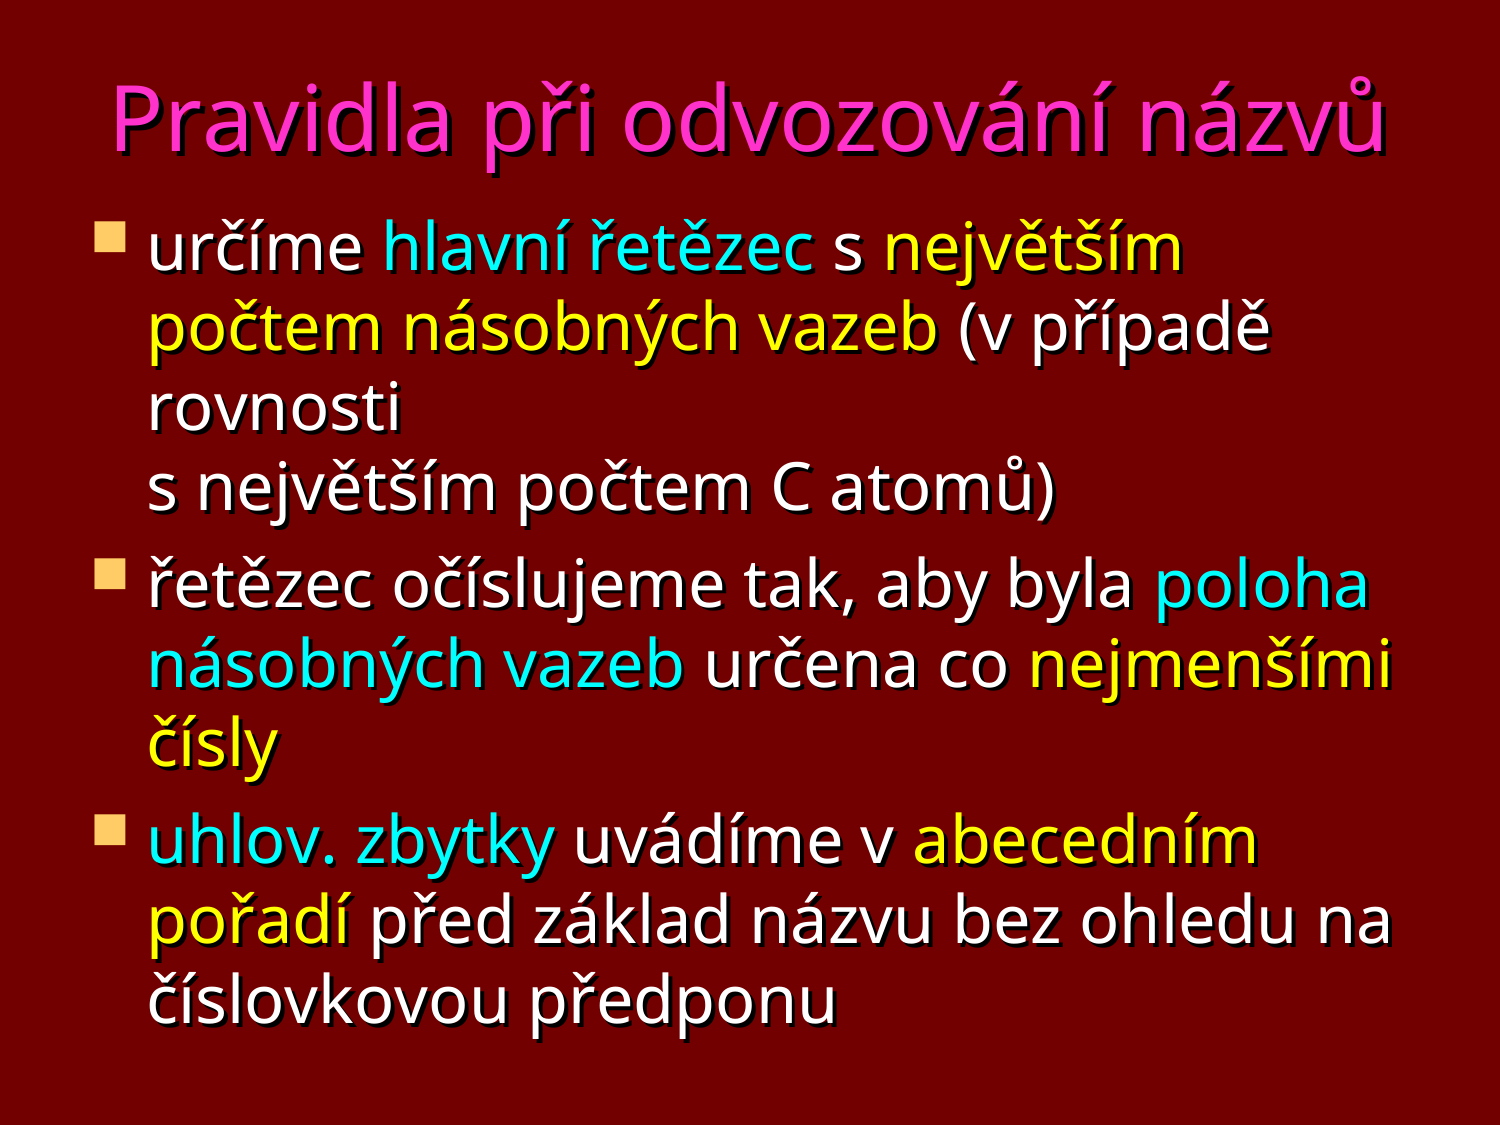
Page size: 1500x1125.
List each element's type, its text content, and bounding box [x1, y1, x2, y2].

list určíme hlavní řetězec s největším počtem násobných vazeb (v případě rovnosti s největším počtem C atomů) řetězec očíslujeme tak, aby byla poloha násobných vazeb určena co nejmenšími čísly uhlov. zbytky uvádíme v abecedním pořadí před základ názvu bez ohledu na číslovkovou předponu [75, 196, 1426, 1001]
title Pravidla při odvozování názvů [75, 45, 1426, 185]
